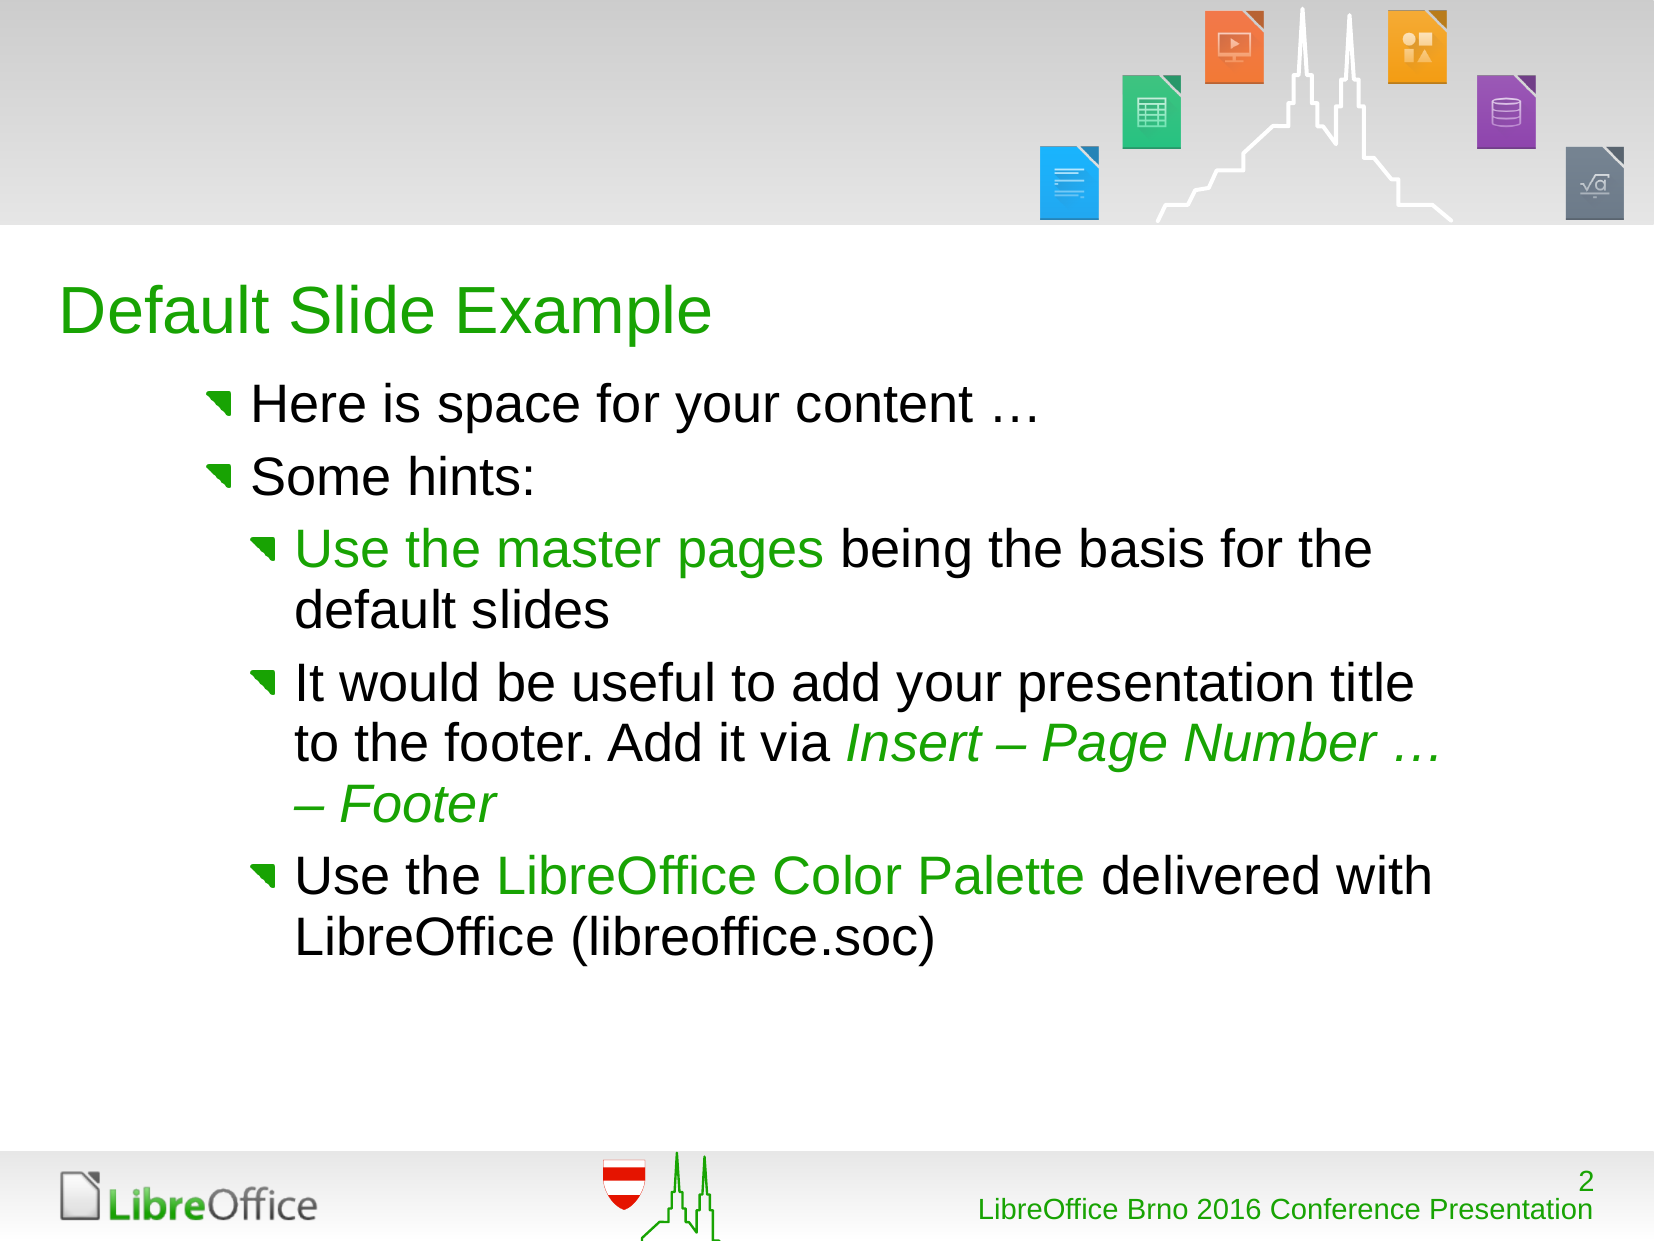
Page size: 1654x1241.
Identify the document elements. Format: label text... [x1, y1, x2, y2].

picture [41, 1152, 337, 1240]
picture [1375, 5, 1459, 89]
picture [1464, 70, 1548, 154]
picture [1553, 141, 1636, 225]
list Here is space for your content … Some hints: Use the master pages being the basis for the default slides It would be useful to add your presentation title to the footer. Add it via Insert – Page Number … – Footer Use the LibreOffice Color Palette delivered with LibreOffice (libreoffice.soc) [206, 373, 1477, 1093]
title Default Slide Example [59, 236, 1595, 384]
picture [1027, 5, 1276, 225]
